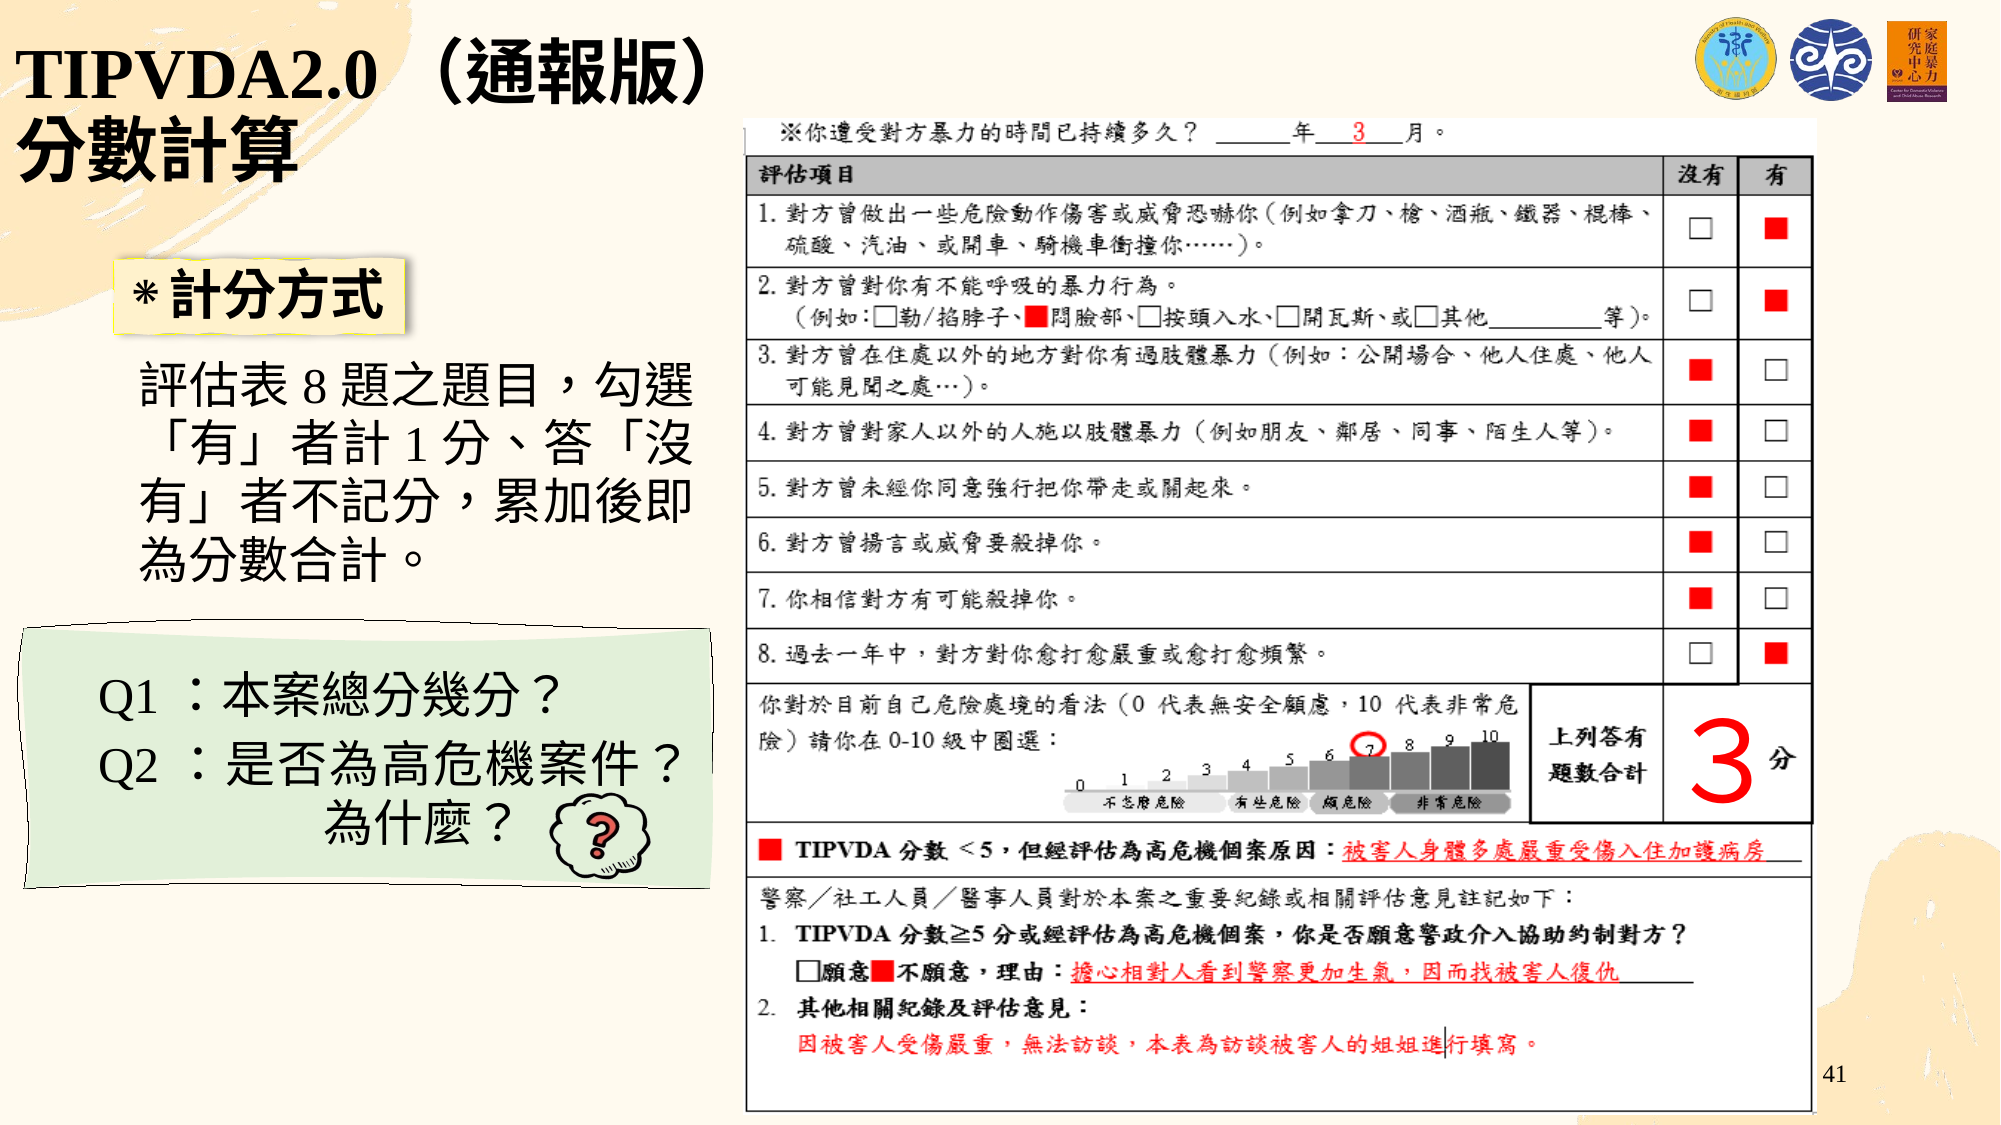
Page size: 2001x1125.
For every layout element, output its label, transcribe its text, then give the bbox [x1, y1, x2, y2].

picture [1695, 17, 1947, 102]
text_box Q1：本案總分幾分？ Q2：是否為高危機案件？ 為什麼？ [21, 628, 713, 889]
picture [0, 224, 236, 347]
picture [508, 752, 691, 919]
picture [743, 118, 2001, 1125]
title TIPVDA2.0（通報版） 分數計算 [0, 5, 842, 224]
text_box 計分方式 [113, 257, 405, 336]
picture [0, 0, 416, 5]
text_box ３ [1652, 682, 1795, 833]
list 評估表8題之題目，勾選「有」者計1分、答「沒有」者不記分，累加後即為分數合計。 [123, 347, 710, 638]
